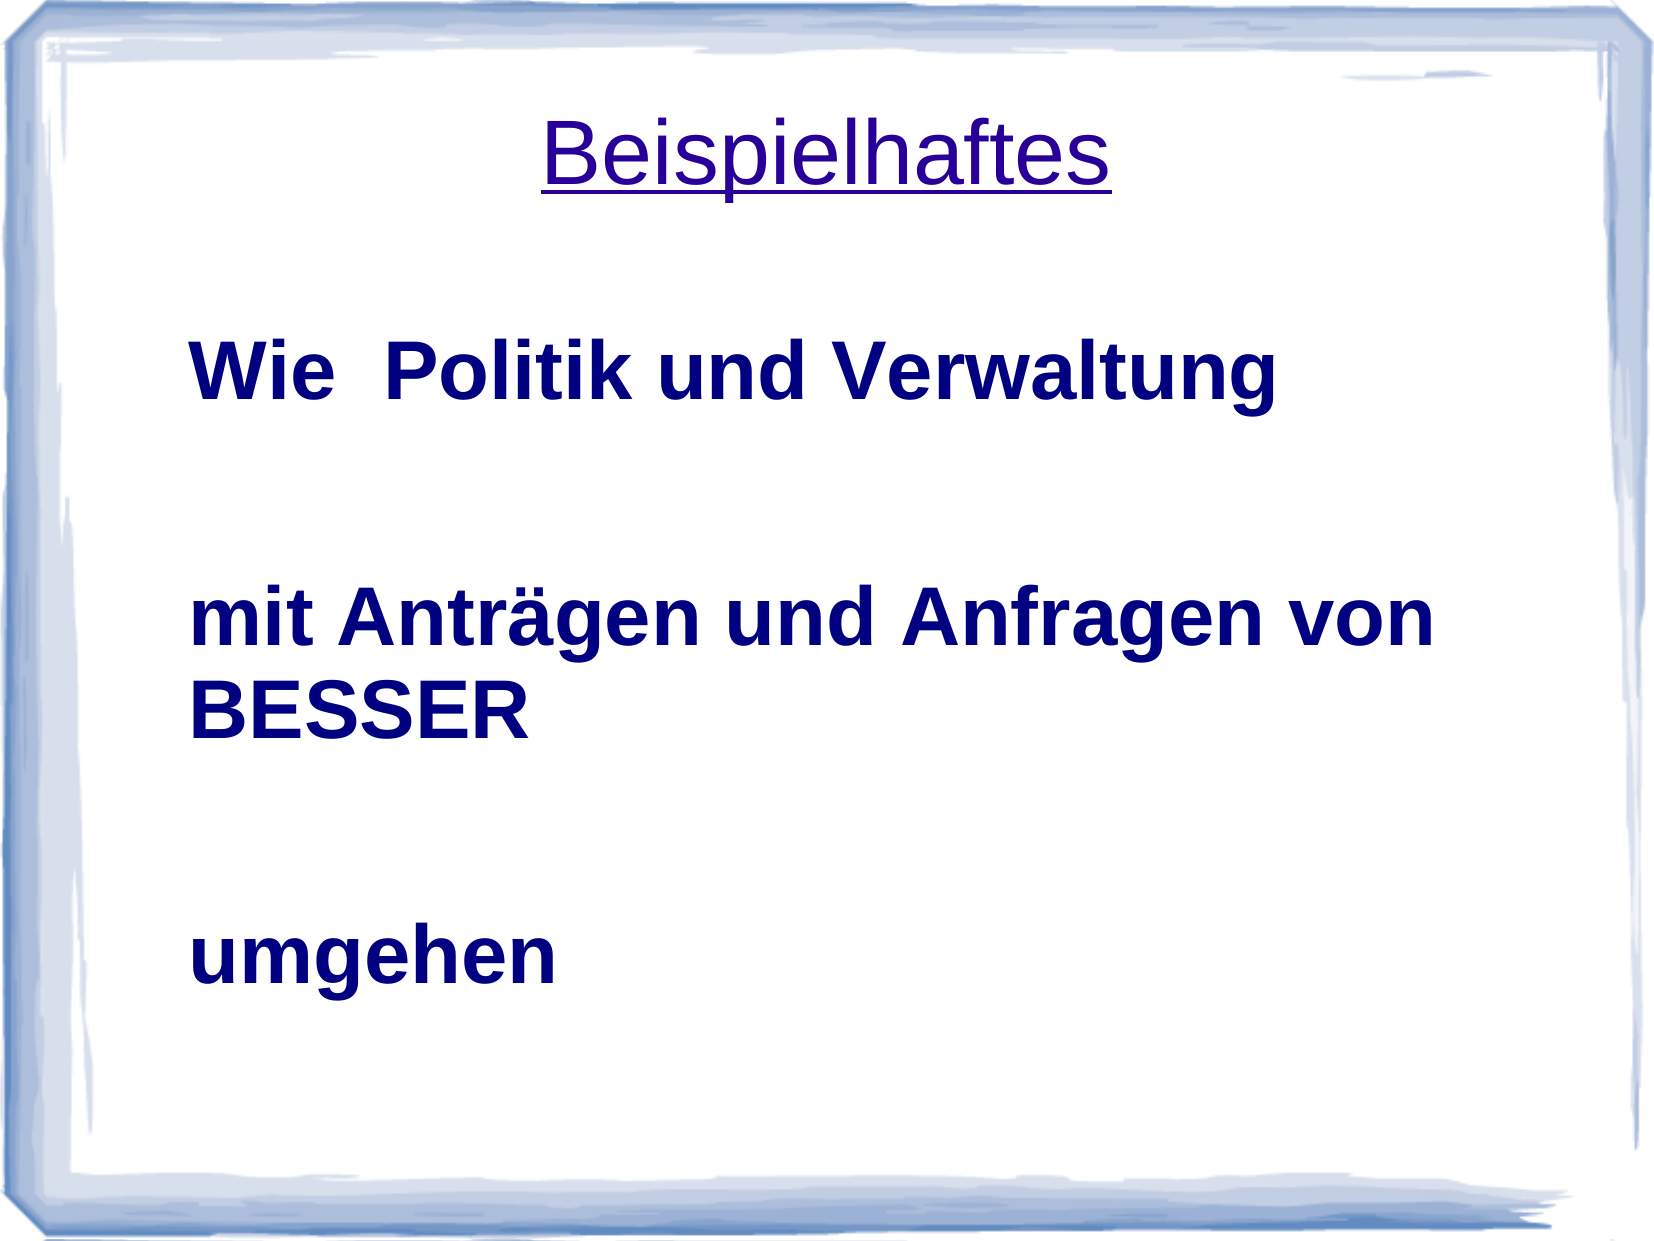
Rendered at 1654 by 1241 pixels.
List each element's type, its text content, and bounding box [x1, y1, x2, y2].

picture [0, 0, 1654, 1241]
list Wie Politik und Verwaltung mit Anträgen und Anfragen von BESSER umgehen [118, 324, 1571, 1004]
title Beispielhaftes [82, 49, 1571, 257]
